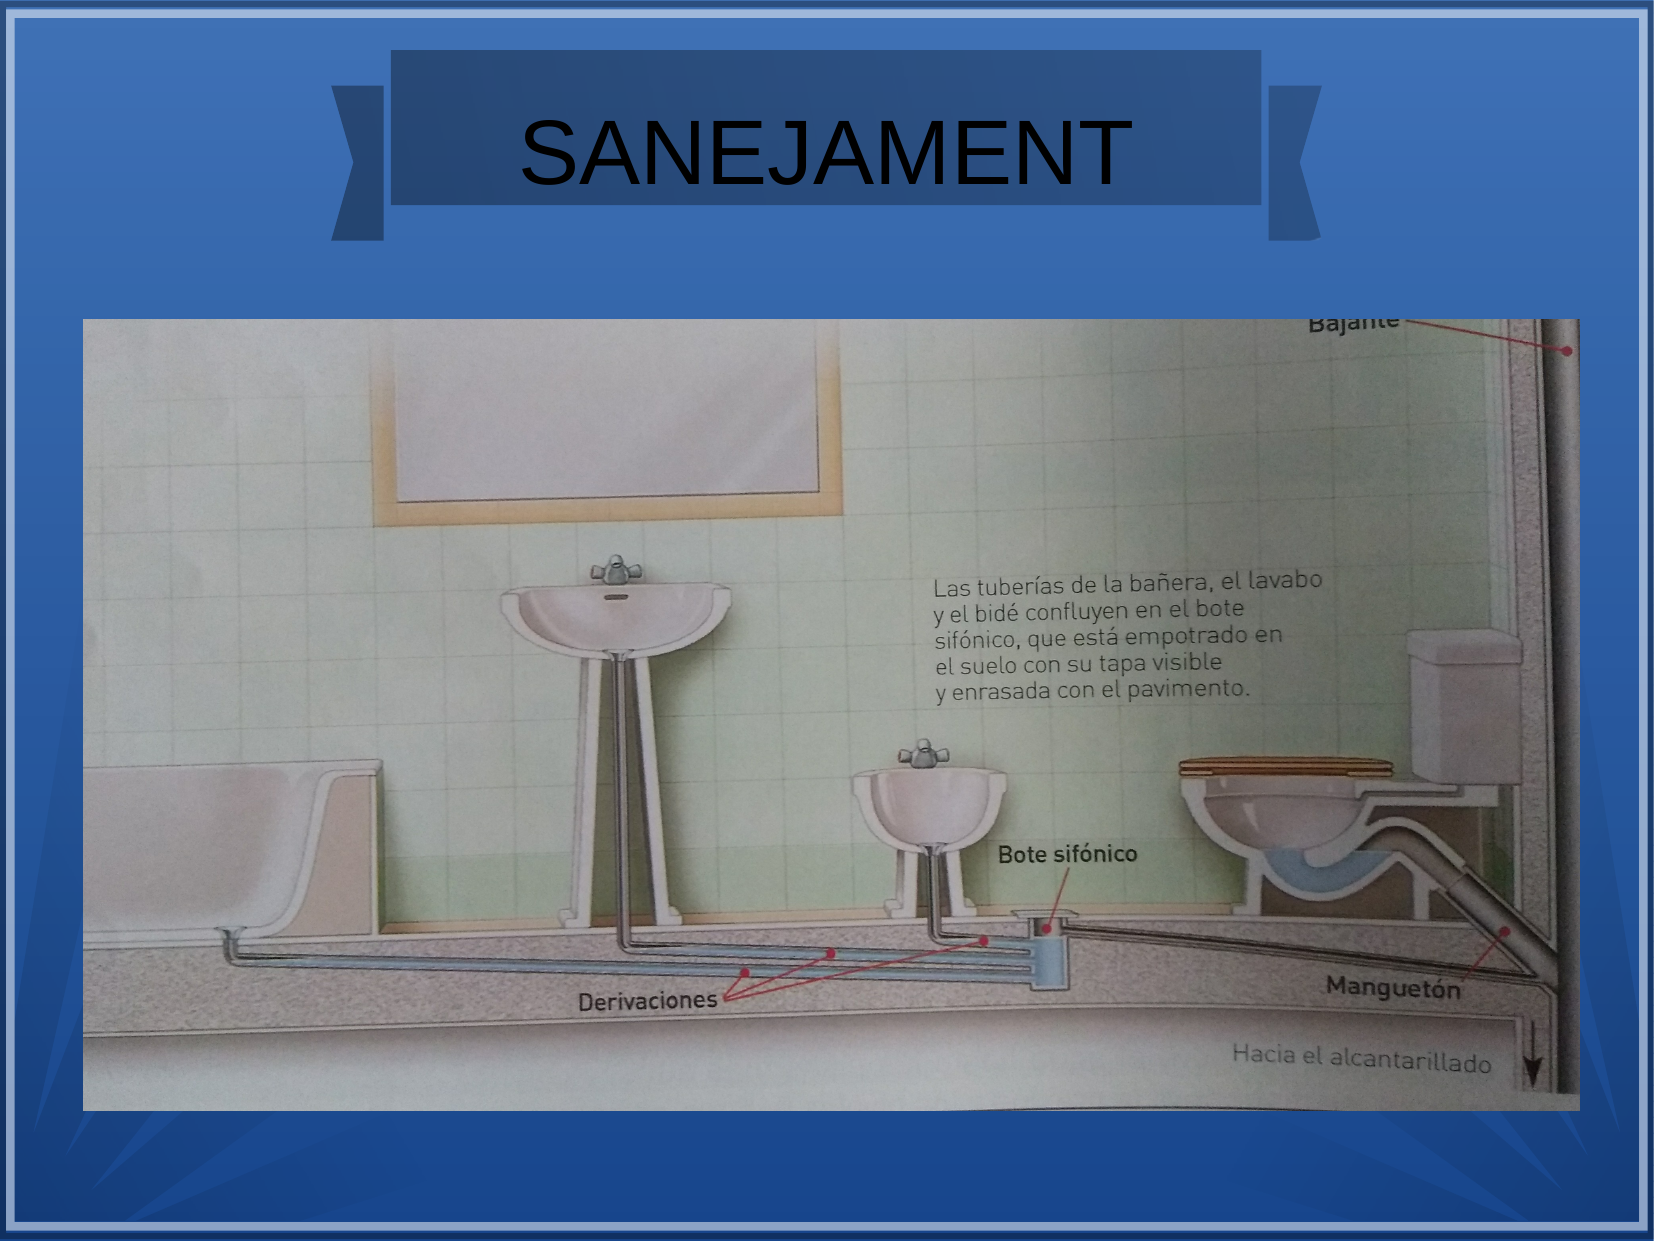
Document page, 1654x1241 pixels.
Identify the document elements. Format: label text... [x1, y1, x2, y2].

picture [83, 319, 1580, 1111]
title SANEJAMENT [82, 0, 1571, 307]
